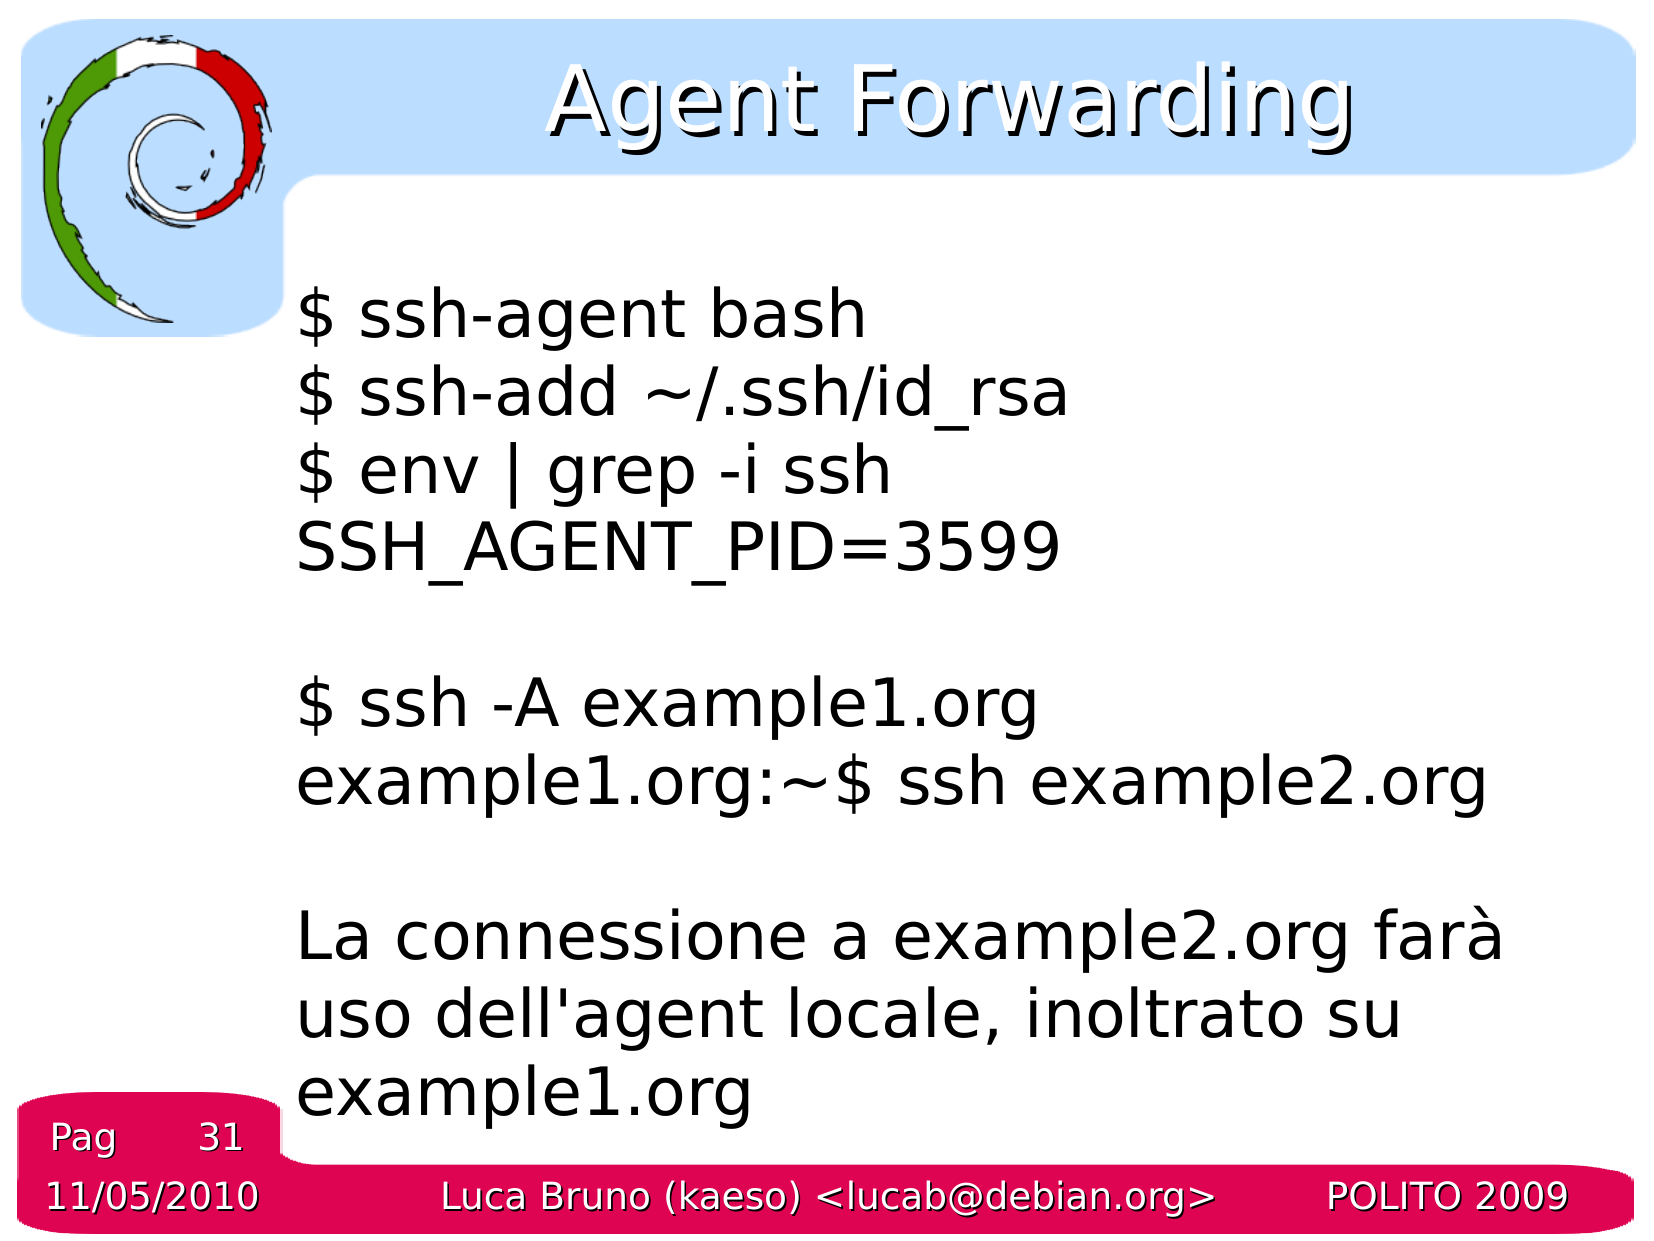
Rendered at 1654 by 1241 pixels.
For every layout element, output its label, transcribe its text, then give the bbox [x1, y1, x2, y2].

picture [284, 1092, 1634, 1234]
picture [21, 19, 1636, 337]
subtitle $ ssh-agent bash $ ssh-add ~/.ssh/id_rsa $ env | grep -i ssh SSH_AGENT_PID=3599 $ ssh -A example1.org example1.org:~$ ssh example2.org La connessione a example2.org farà uso dell'agent locale, inoltrato su example1.org [295, 197, 1625, 1132]
text_box 11/05/2010 [29, 1167, 284, 1241]
text_box Luca Bruno (kaeso) <lucab@debian.org> POLITO 2009 [425, 1167, 1585, 1241]
title Agent Forwarding [265, 3, 1636, 196]
picture [17, 1092, 295, 1234]
text_box Pag <numero> [35, 1108, 421, 1182]
